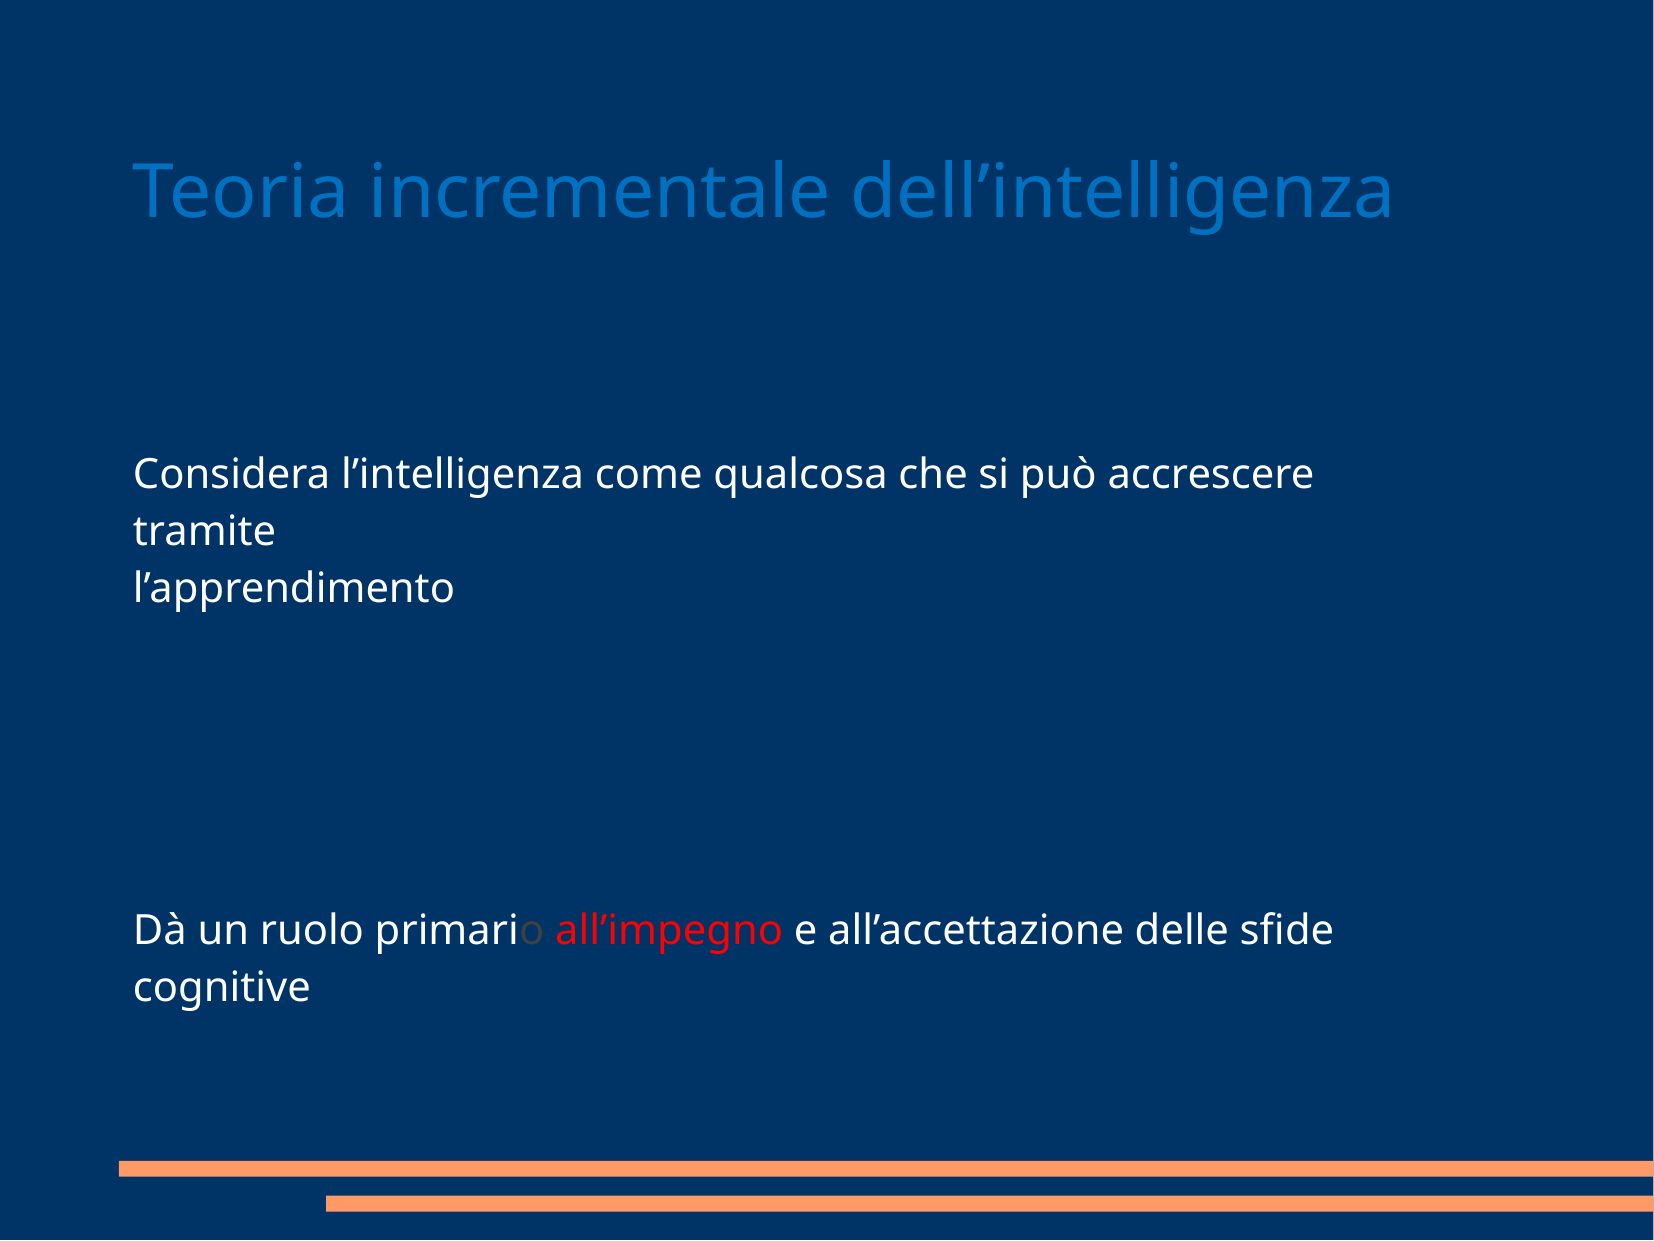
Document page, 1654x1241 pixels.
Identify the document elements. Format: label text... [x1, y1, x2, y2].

text_box Teoria incrementale dell’intelligenza Considera l’intelligenza come qualcosa che si può accrescere tramite l’apprendimento Dà un ruolo primario all’impegno e all’accettazione delle sfide cognitive [118, 129, 1454, 842]
